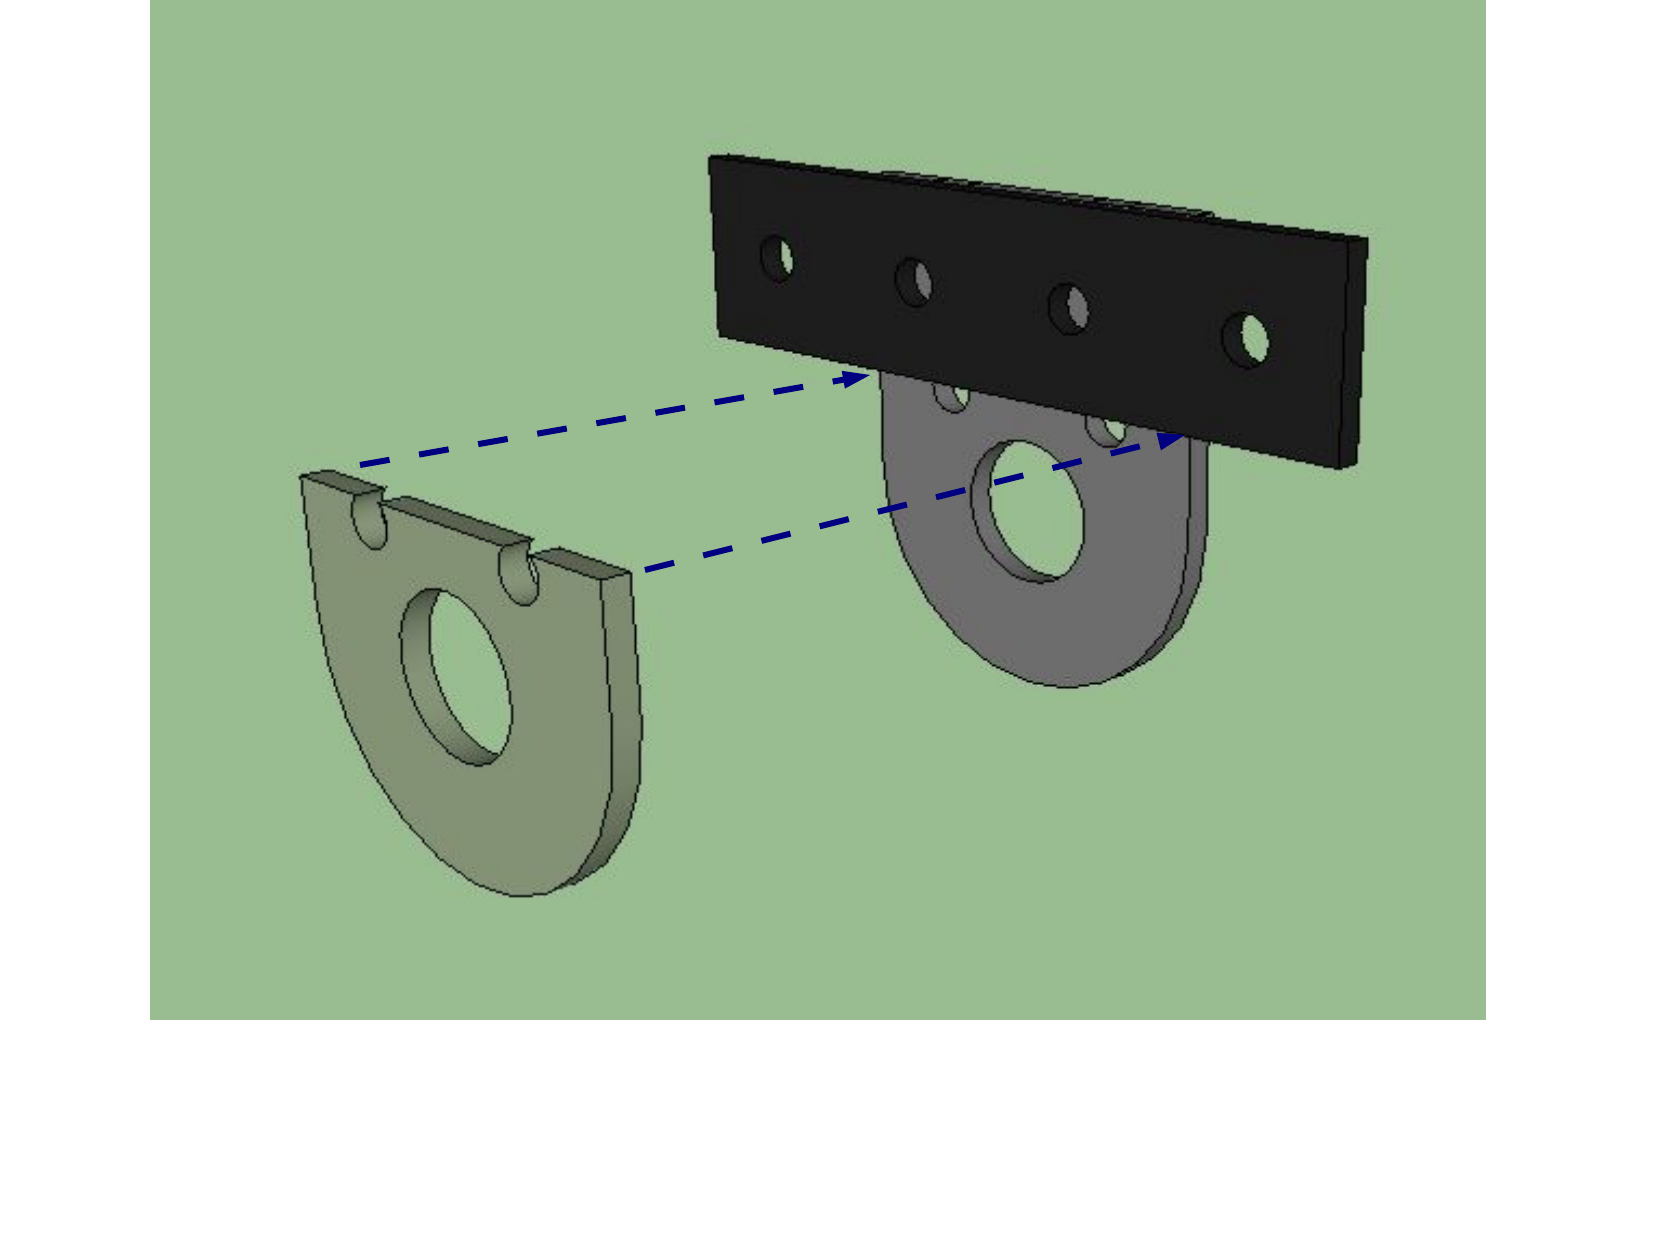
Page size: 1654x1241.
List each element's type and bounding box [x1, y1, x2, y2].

picture [150, 0, 1486, 1021]
